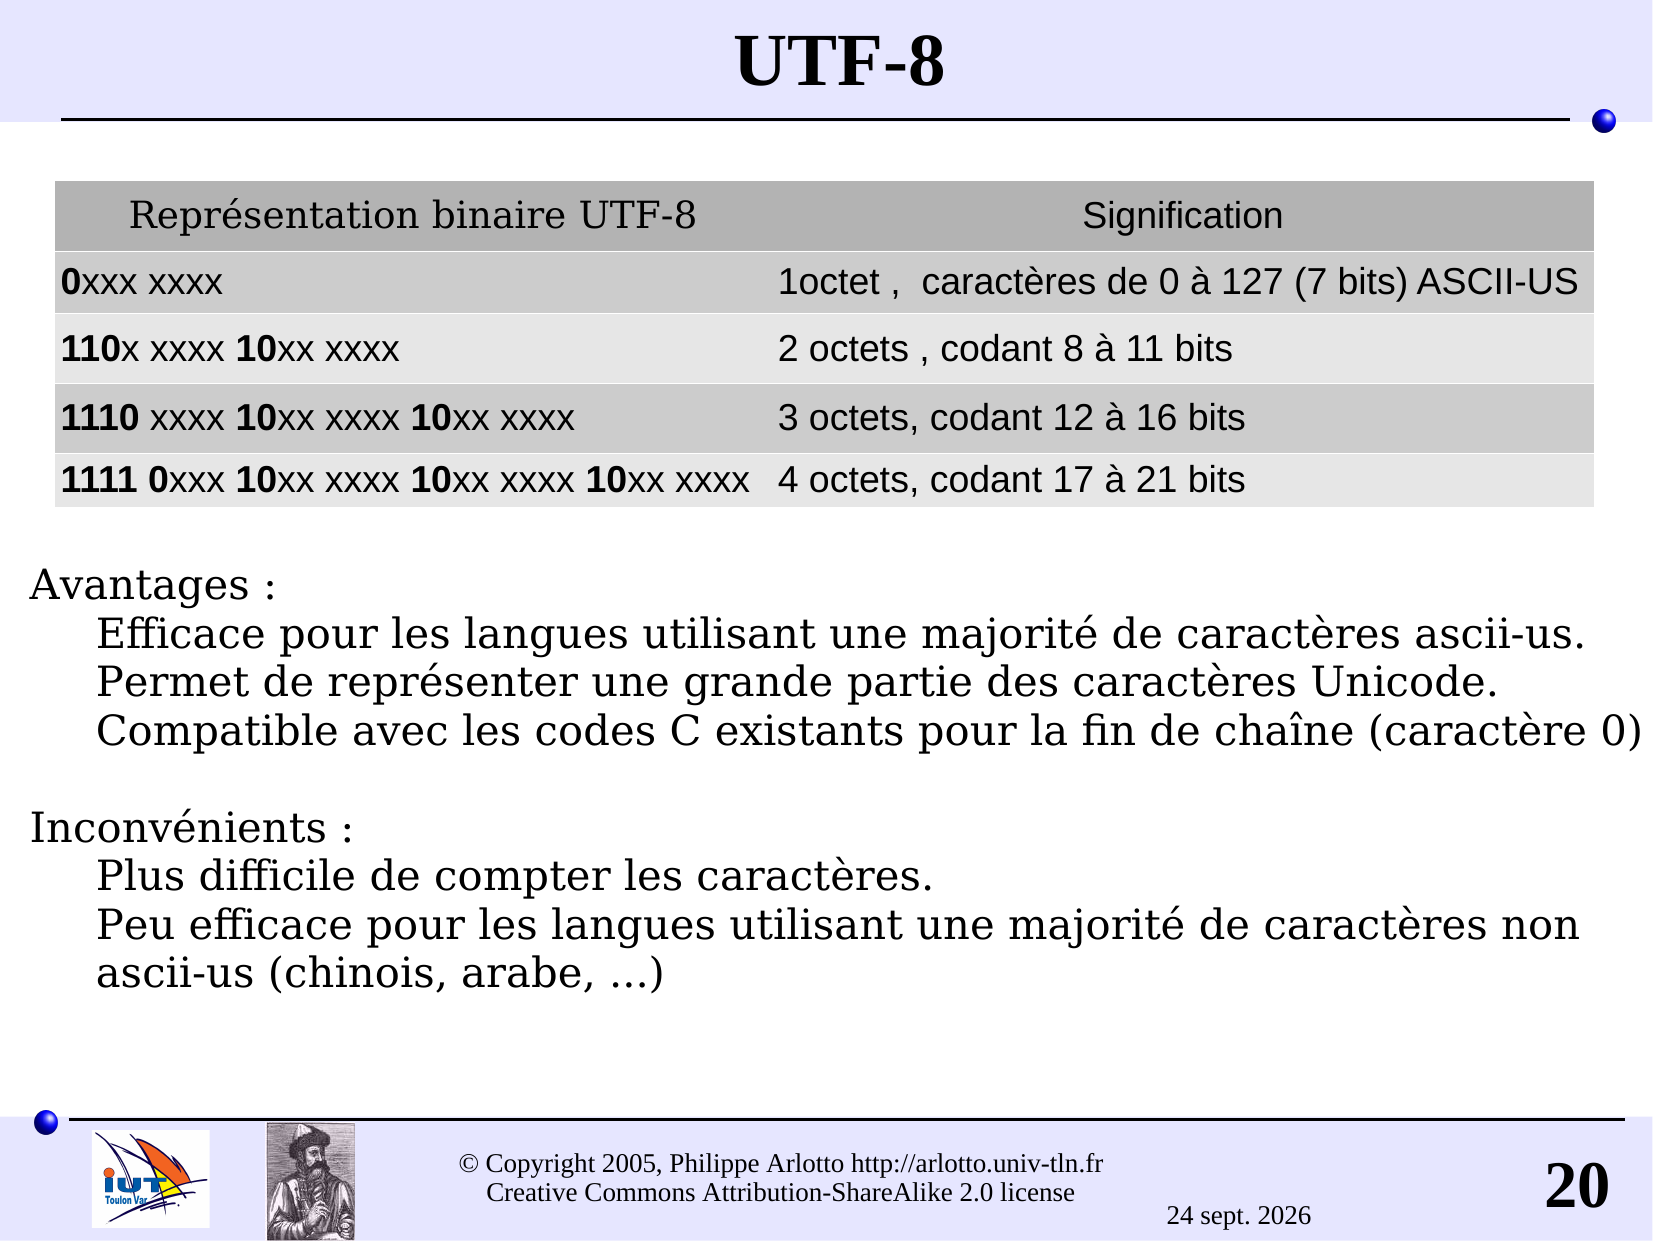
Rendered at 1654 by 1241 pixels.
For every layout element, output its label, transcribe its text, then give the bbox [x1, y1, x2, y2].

table_cell 1110 xxxx 10xx xxxx 10xx xxxx [55, 384, 772, 453]
table_cell 110x xxxx 10xx xxxx [55, 314, 772, 383]
table_cell 4 octets, codant 17 à 21 bits [772, 454, 1594, 507]
text_box Avantages : Efficace pour les langues utilisant une majorité de caractères ascii-us. Permet de représenter une grande partie des caractères Unicode. Compatible avec les codes C existants pour la fin de chaîne (caractère 0) Inconvénients : Plus difficile de compter les caractères. Peu efficace pour les langues utilisant une majorité de caractères non ascii-us (chinois, arabe, ...) [29, 561, 1646, 1101]
title UTF-8 [95, 11, 1585, 110]
table_cell 1111 0xxx 10xx xxxx 10xx xxxx 10xx xxxx [55, 454, 772, 507]
picture [265, 1122, 355, 1241]
table_cell 0xxx xxxx [55, 252, 772, 313]
table_cell 2 octets , codant 8 à 11 bits [772, 314, 1594, 383]
table_cell 1octet , caractères de 0 à 127 (7 bits) ASCII-US [772, 252, 1594, 313]
table_header Représentation binaire UTF-8 [55, 181, 772, 251]
table_cell 3 octets, codant 12 à 16 bits [772, 384, 1594, 453]
table_header Signification [772, 181, 1594, 251]
